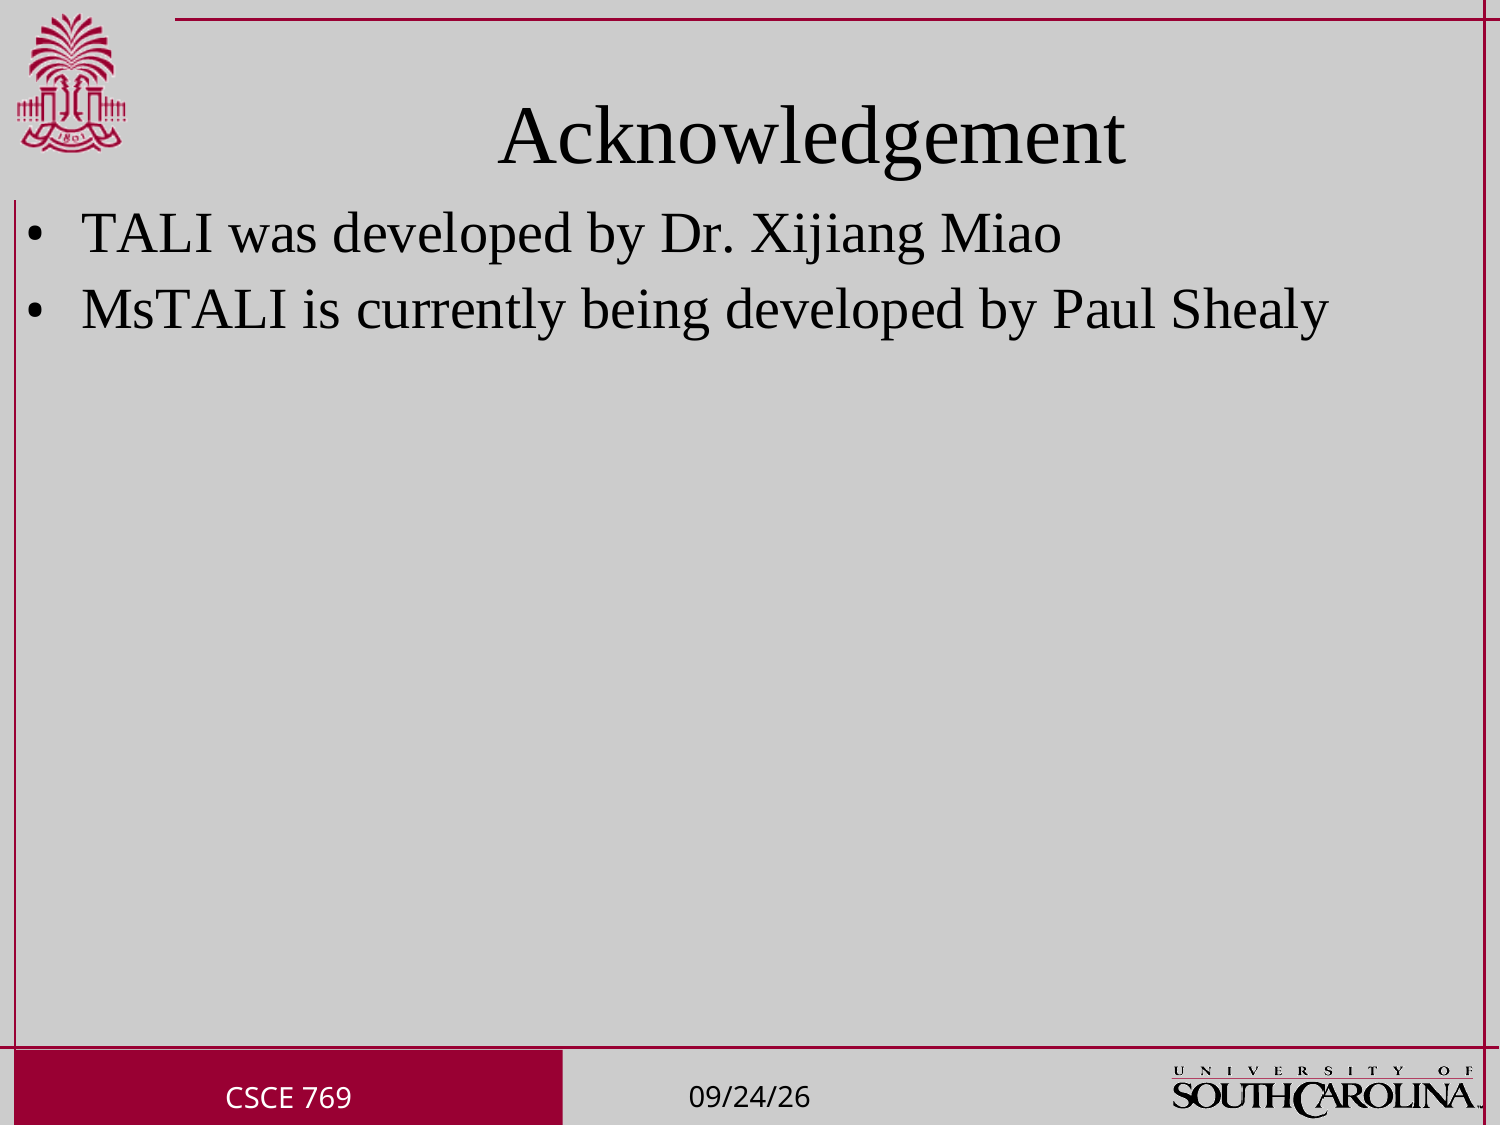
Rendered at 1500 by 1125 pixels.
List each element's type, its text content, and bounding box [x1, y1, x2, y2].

picture [12, 12, 131, 155]
list TALI was developed by Dr. Xijiang Miao MsTALI is currently being developed by Paul Shealy [24, 200, 1476, 1013]
title Acknowledgement [174, 9, 1450, 188]
picture [1162, 1049, 1483, 1125]
